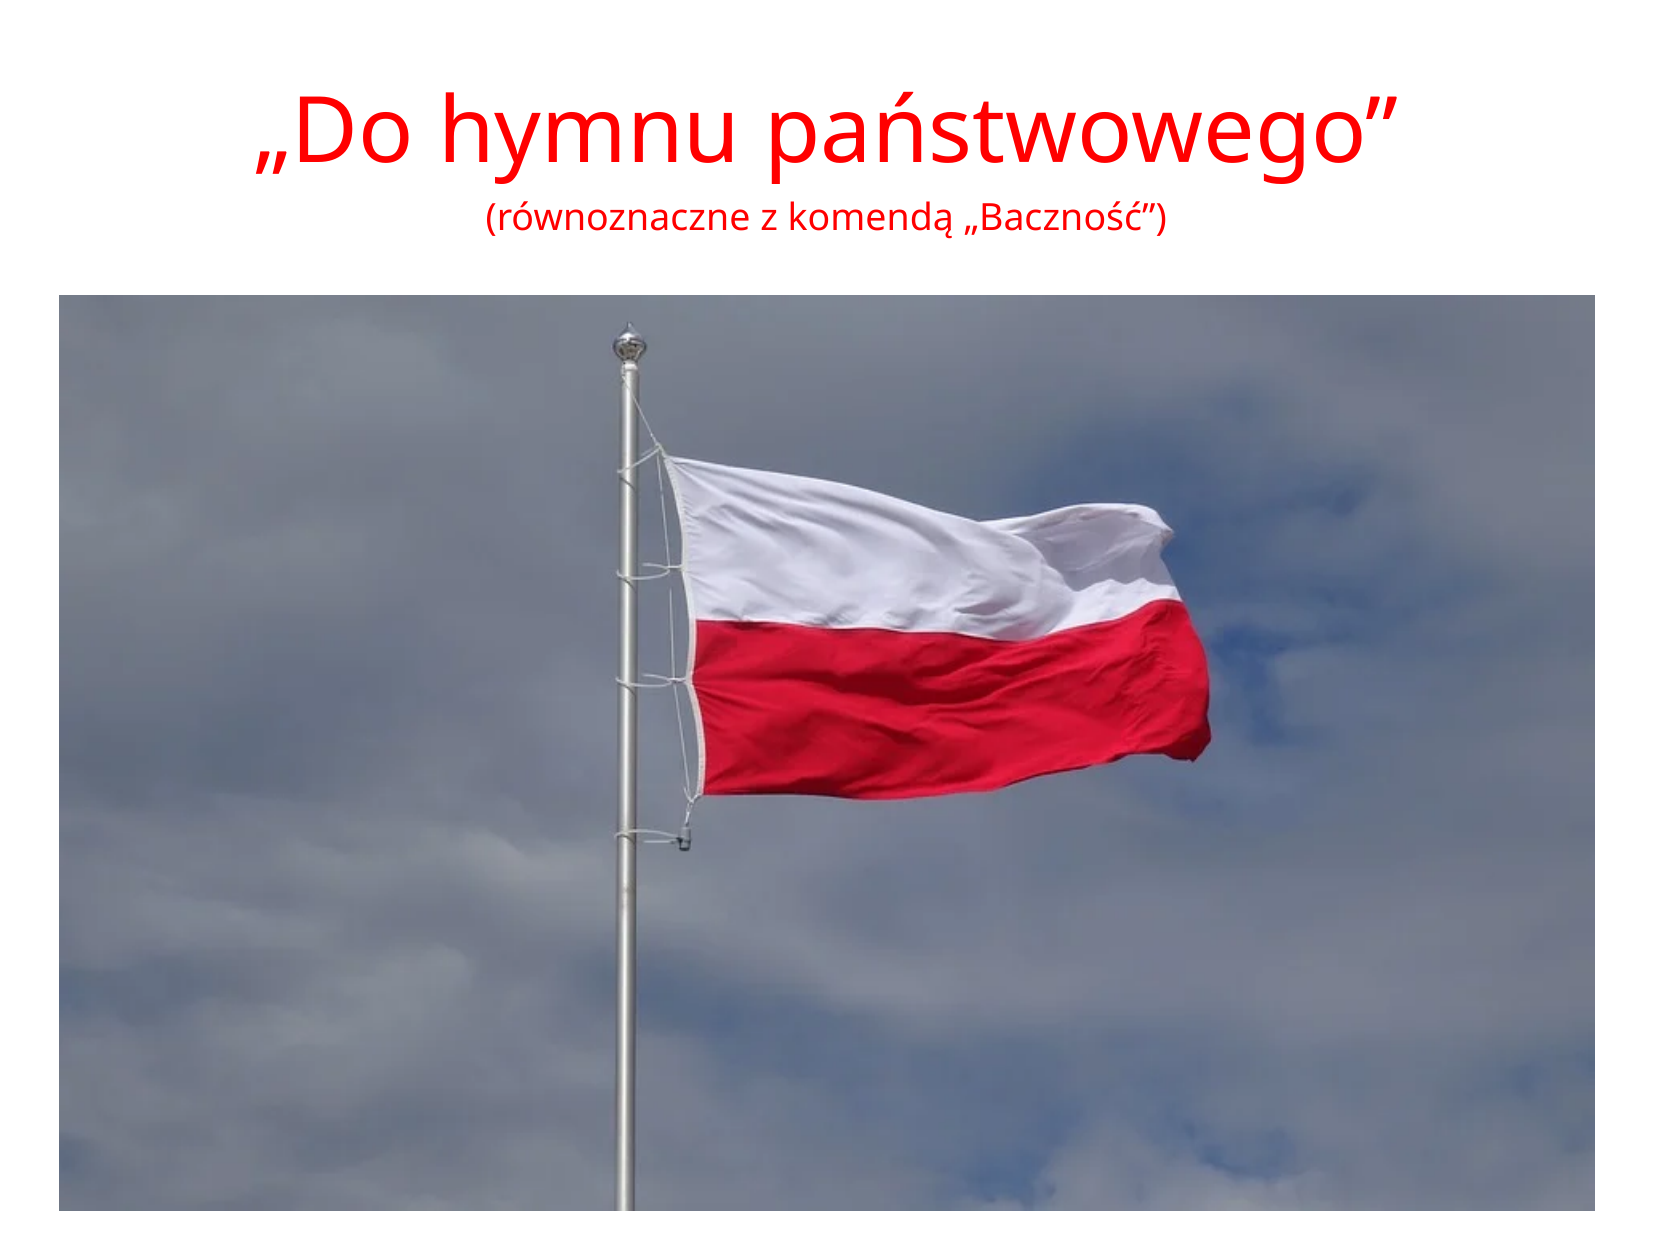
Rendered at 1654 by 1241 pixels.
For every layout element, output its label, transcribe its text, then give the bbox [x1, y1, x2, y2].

picture [59, 295, 1595, 1211]
title „Do hymnu państwowego” (równoznaczne z komendą „Baczność”) [82, 49, 1571, 257]
